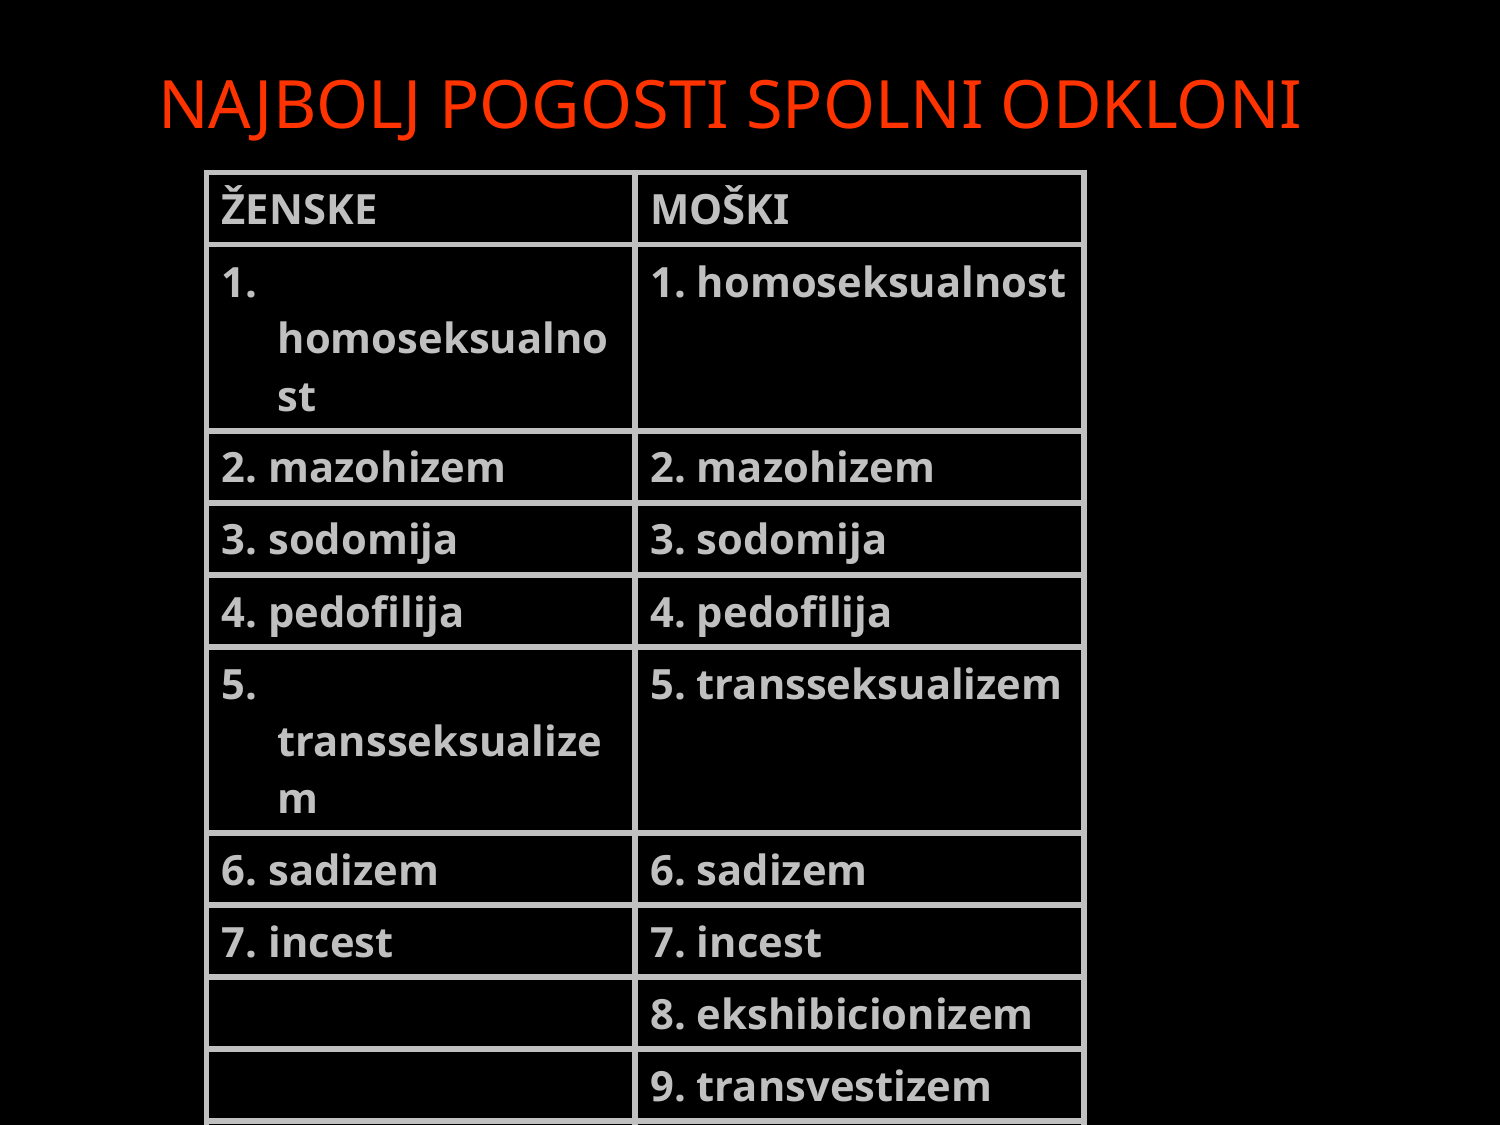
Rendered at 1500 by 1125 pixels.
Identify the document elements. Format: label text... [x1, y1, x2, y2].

table_cell 1. homoseksualnost [209, 247, 632, 428]
table_cell 2. mazohizem [209, 434, 632, 500]
table_header MOŠKI [638, 175, 1081, 242]
table_cell 5. transseksualizem [638, 650, 1081, 830]
table_cell 7. incest [638, 908, 1081, 974]
table_cell 5. transseksualizem [209, 650, 632, 830]
table_cell 9. transvestizem [638, 1052, 1081, 1118]
table_cell 8. ekshibicionizem [638, 980, 1081, 1046]
table_header ŽENSKE [209, 175, 632, 242]
table_cell [209, 1052, 632, 1118]
table_cell [209, 980, 632, 1046]
text_box NAJBOLJ POGOSTI SPOLNI ODKLONI [143, 54, 1319, 150]
table_cell 6. sadizem [638, 836, 1081, 902]
table_cell 6. sadizem [209, 836, 632, 902]
table_cell 7. incest [209, 908, 632, 974]
table_cell 4. pedofilija [209, 578, 632, 644]
table_cell 2. mazohizem [638, 434, 1081, 500]
table_cell 3. sodomija [209, 506, 632, 572]
table_cell 1. homoseksualnost [638, 247, 1081, 428]
table_cell 3. sodomija [638, 506, 1081, 572]
table_cell 4. pedofilija [638, 578, 1081, 644]
